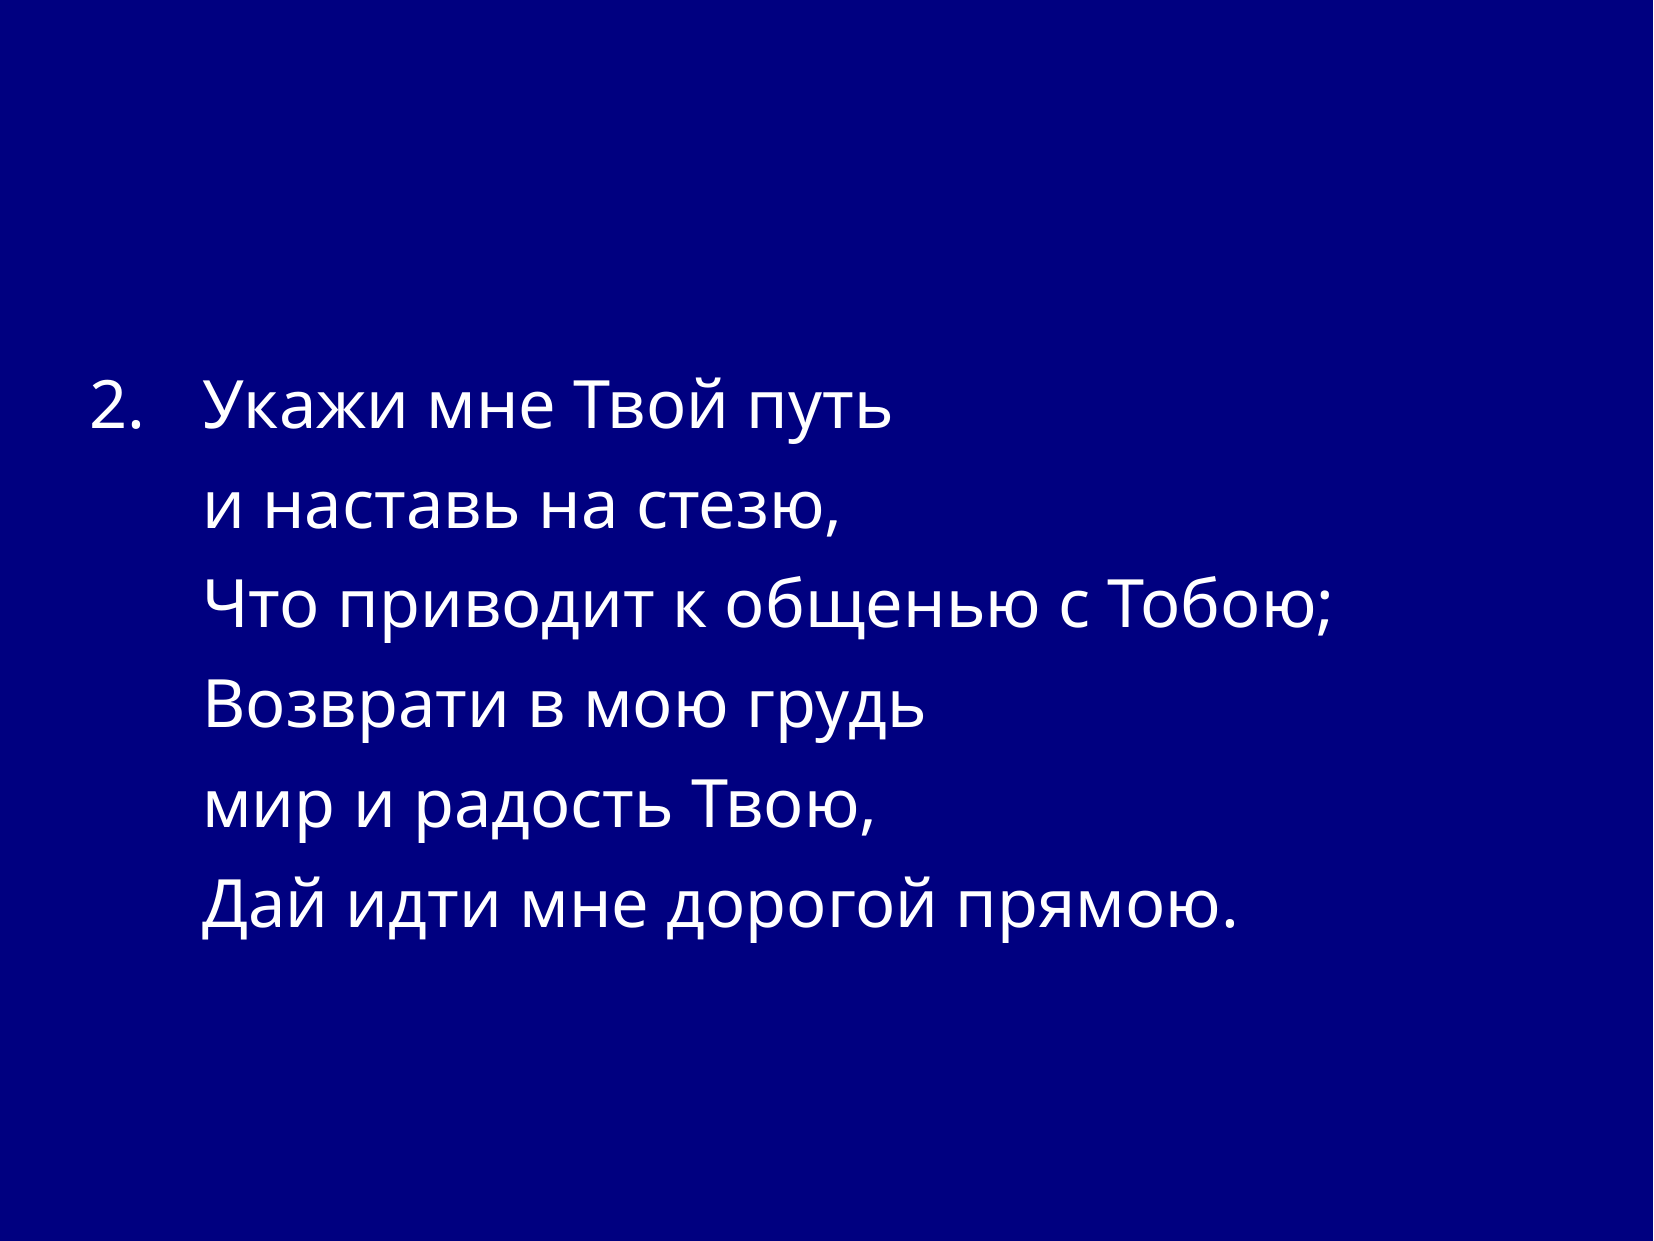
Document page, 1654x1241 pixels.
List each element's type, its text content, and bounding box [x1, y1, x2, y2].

text_box 2. Укажи мне Твой путь и наставь на стезю, Что приводит к общенью с Тобою; Возврати в мою грудь мир и радость Твою, Дай идти мне дорогой прямою. [75, 150, 1576, 1163]
